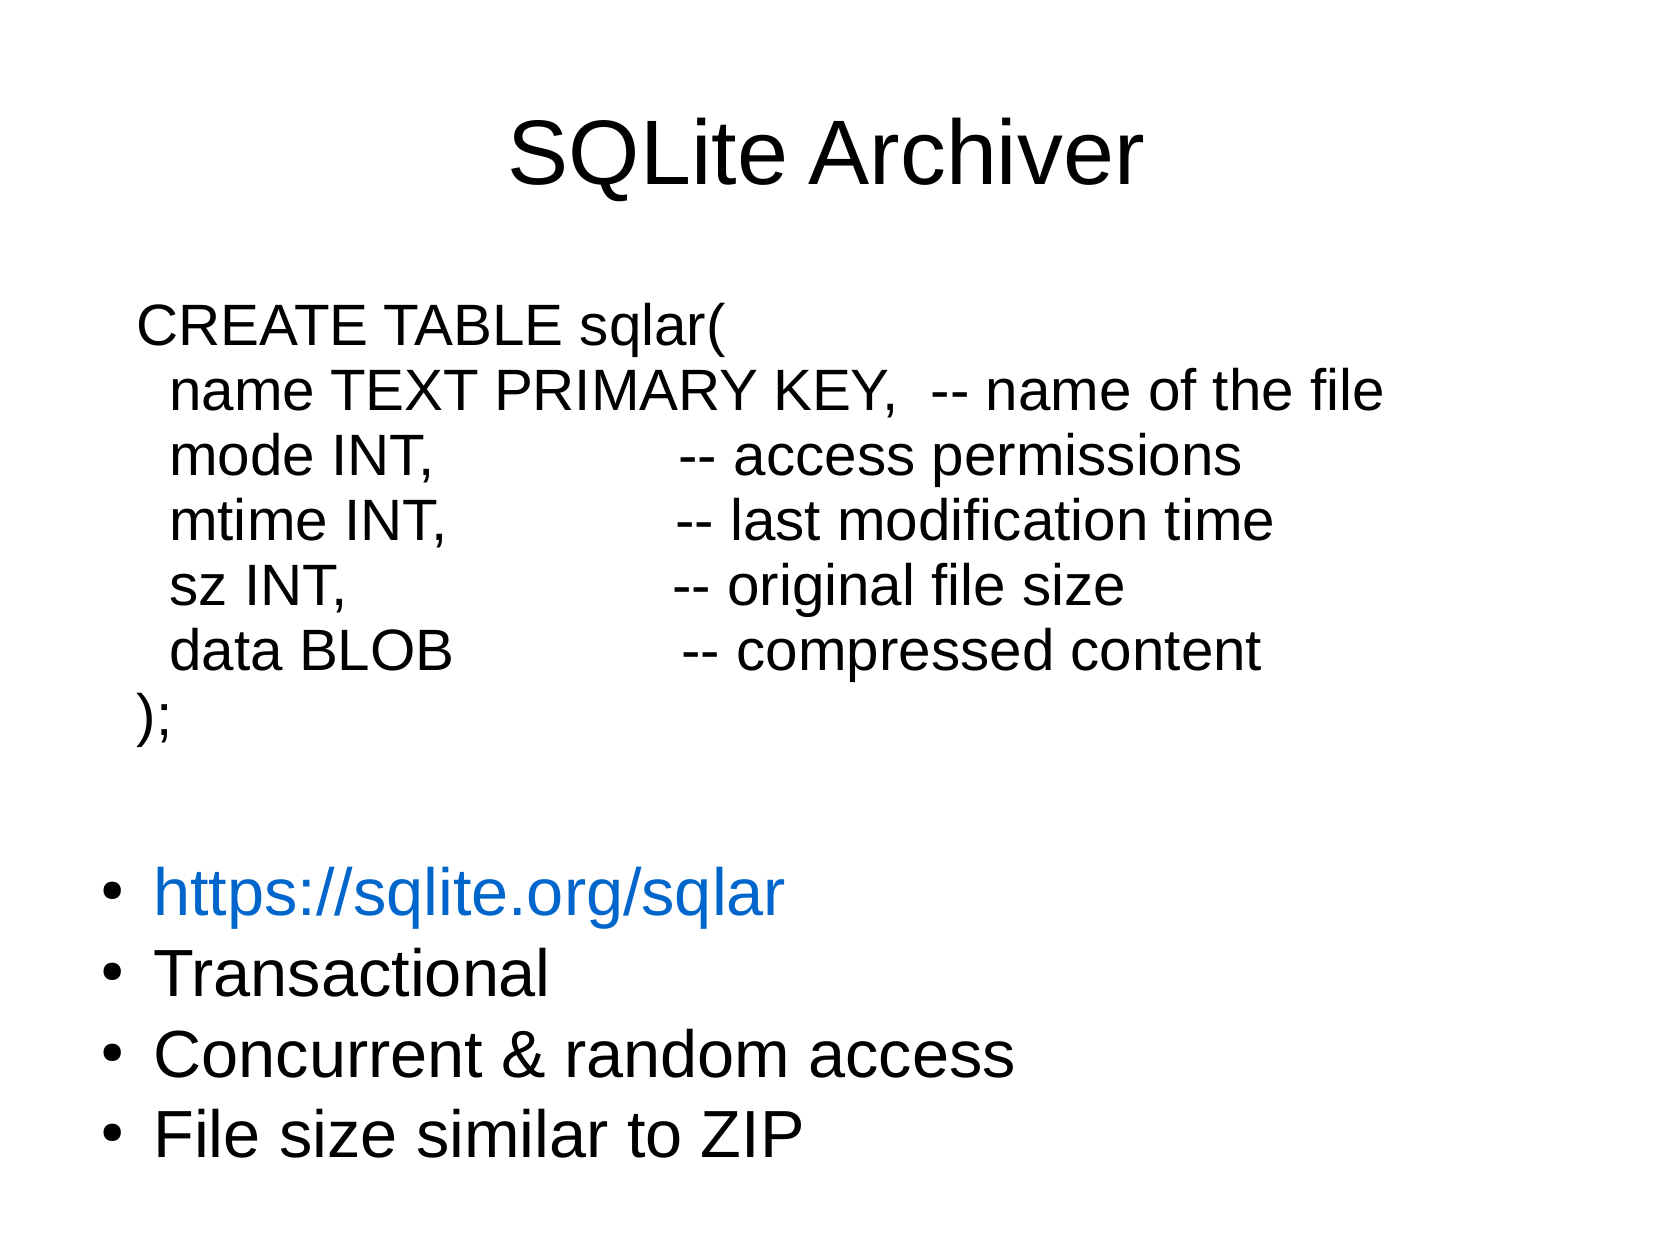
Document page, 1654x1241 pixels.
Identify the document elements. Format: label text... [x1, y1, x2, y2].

text_box CREATE TABLE sqlar( name TEXT PRIMARY KEY, -- name of the file mode INT, -- access permissions mtime INT, -- last modification time sz INT, -- original file size data BLOB -- compressed content ); [57, 285, 1449, 770]
list https://sqlite.org/sqlar Transactional Concurrent & random access File size similar to ZIP [82, 855, 1571, 1186]
title SQLite Archiver [82, 49, 1571, 257]
